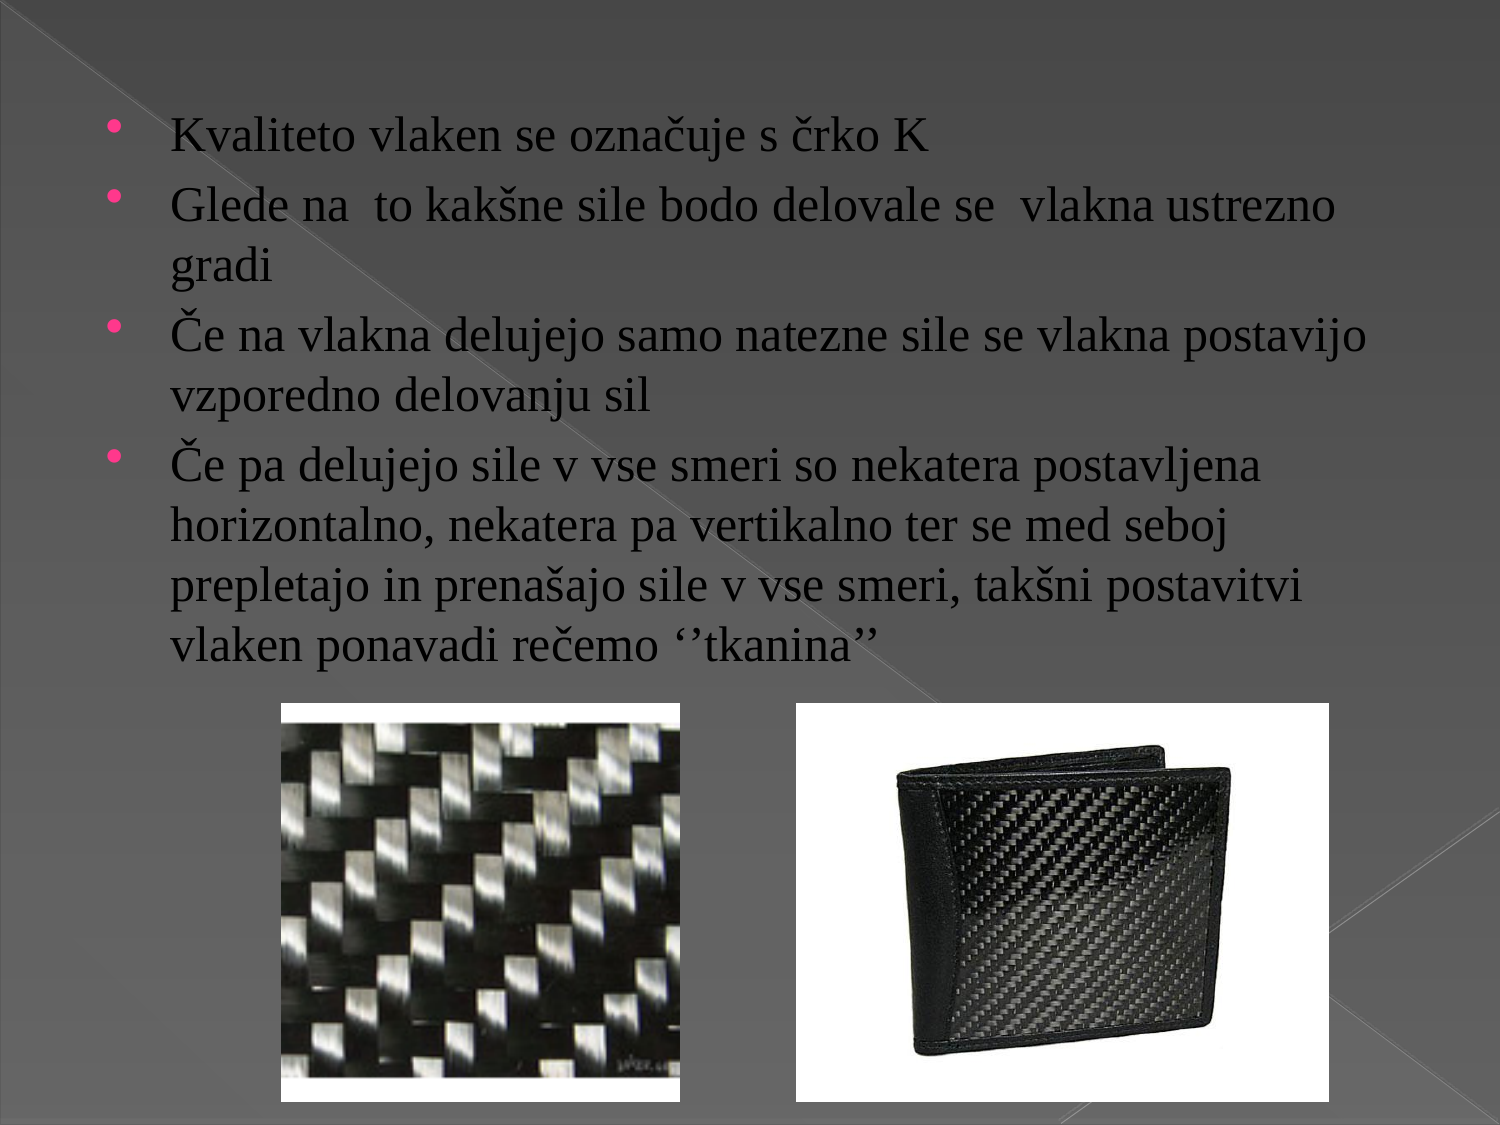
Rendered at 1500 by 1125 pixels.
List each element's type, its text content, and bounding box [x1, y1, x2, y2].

picture [796, 703, 1329, 1102]
picture [281, 703, 680, 1102]
list Kvaliteto vlaken se označuje s črko K Glede na to kakšne sile bodo delovale se vlakna ustrezno gradi Če na vlakna delujejo samo natezne sile se vlakna postavijo vzporedno delovanju sil Če pa delujejo sile v vse smeri so nekatera postavljena horizontalno, nekatera pa vertikalno ter se med seboj prepletajo in prenašajo sile v vse smeri, takšni postavitvi vlaken ponavadi rečemo ‘’tkanina’’ [82, 93, 1432, 844]
